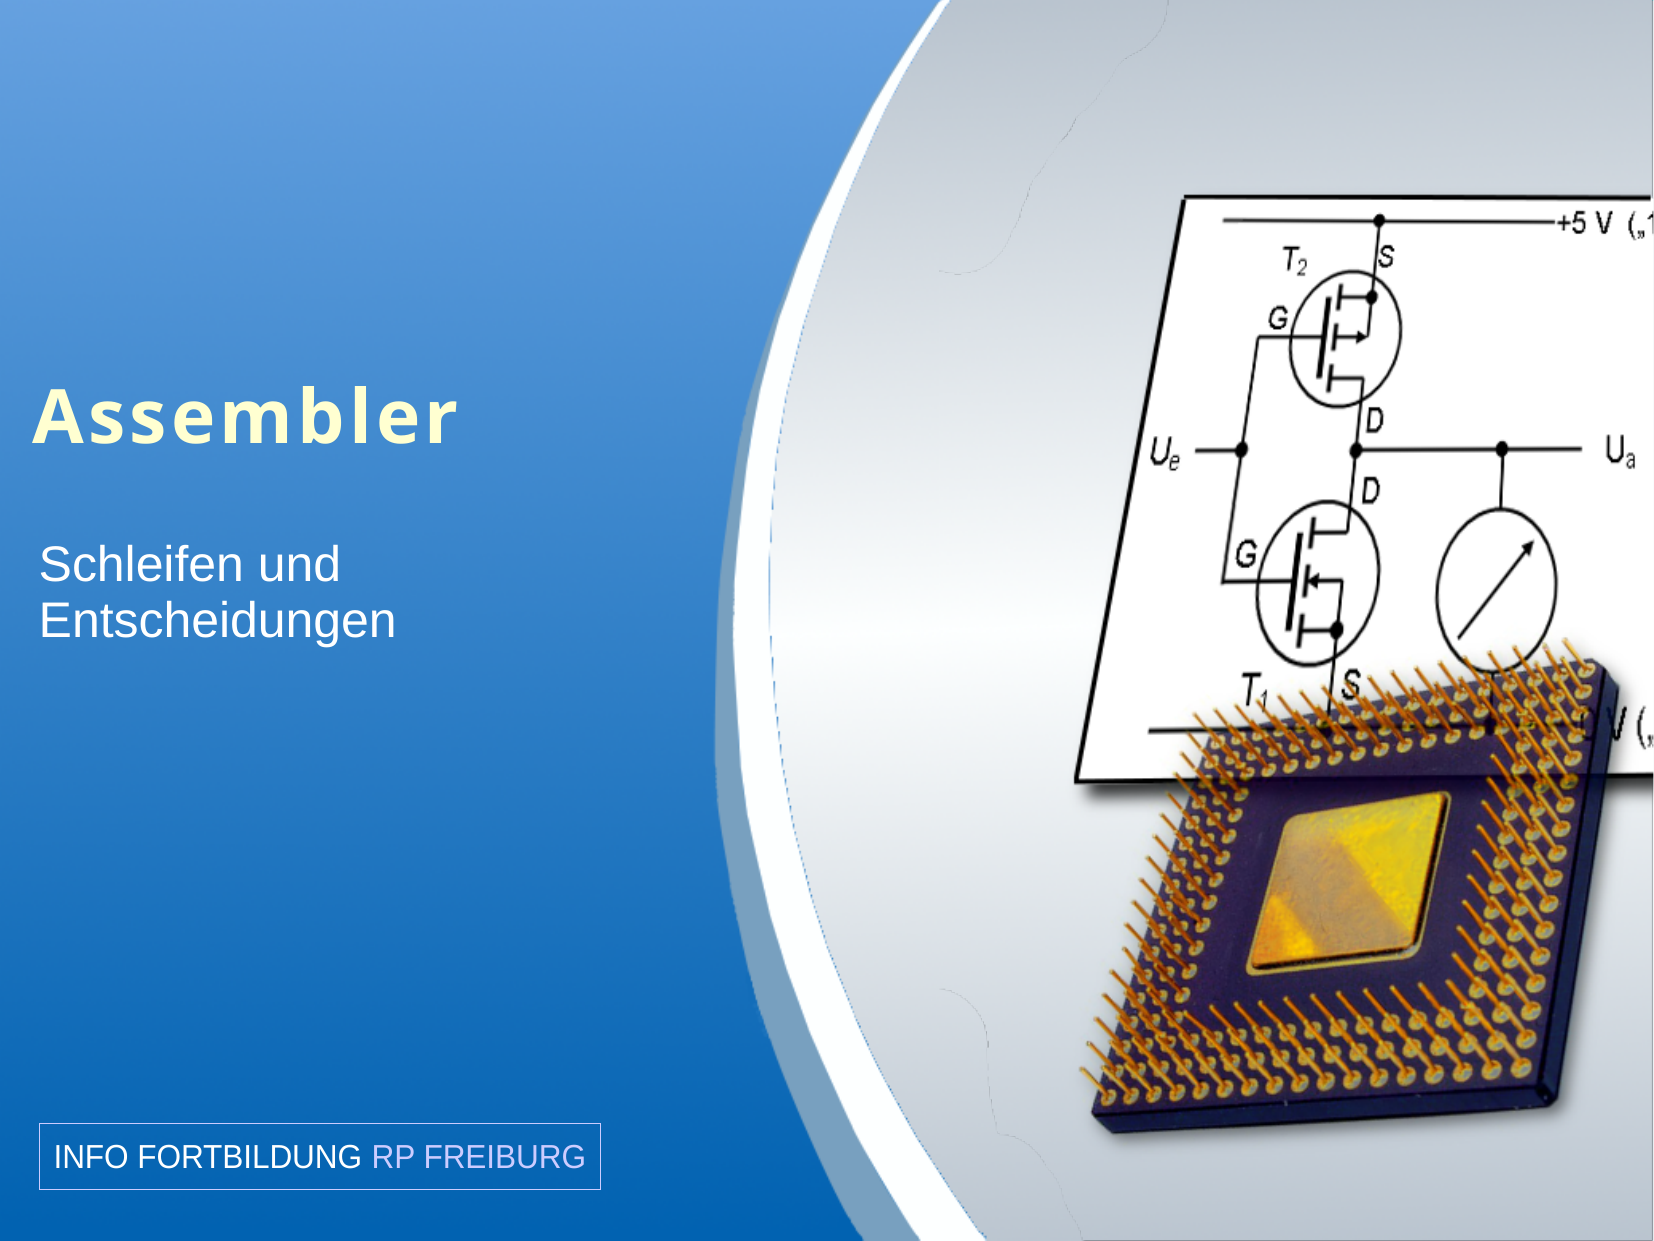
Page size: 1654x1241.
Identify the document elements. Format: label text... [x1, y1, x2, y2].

picture [0, 0, 1654, 1241]
text_box Assembler [18, 355, 761, 591]
text_box INFO FORTBILDUNG RP FREIBURG [39, 1123, 601, 1190]
text_box Schleifen und Entscheidungen [24, 528, 638, 656]
